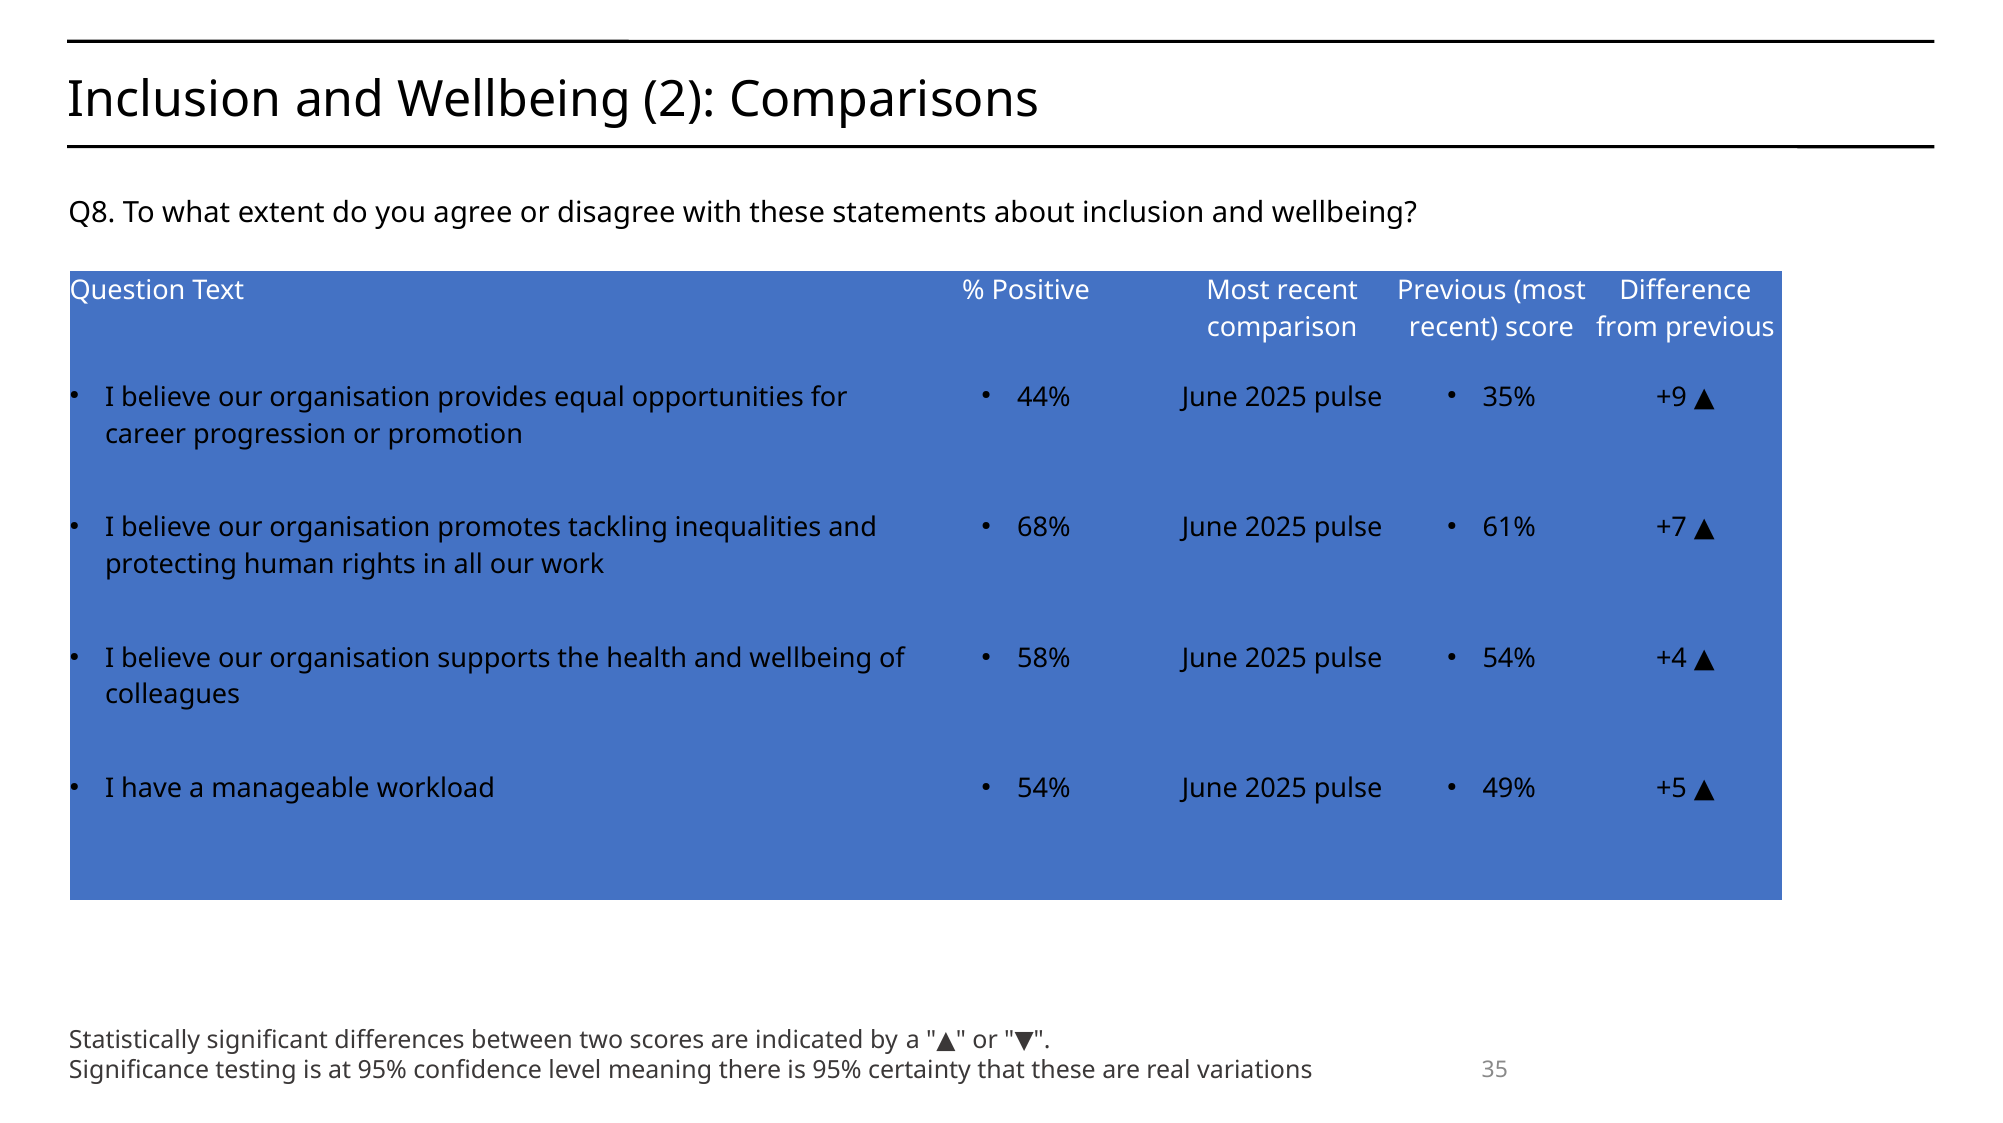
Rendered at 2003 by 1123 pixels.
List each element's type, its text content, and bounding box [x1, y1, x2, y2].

table_cell June 2025 pulse [1170, 769, 1395, 900]
table_header Most recent comparison [1170, 271, 1395, 378]
table_cell +7 ▲ [1588, 508, 1782, 639]
table_cell I believe our organisation provides equal opportunities for career progression or promotion [70, 378, 929, 508]
table_cell 35% [1395, 378, 1588, 508]
text_box Inclusion and Wellbeing (2): Comparisons [67, 48, 1936, 136]
table_header % Positive [929, 271, 1123, 378]
table_cell I believe our organisation promotes tackling inequalities and protecting human rights in all our work [70, 508, 929, 639]
table_header Difference from previous [1588, 271, 1782, 378]
table_cell 49% [1395, 769, 1588, 900]
table_cell I have a manageable workload [70, 769, 929, 900]
text_box 35 [1466, 1039, 1934, 1100]
table_cell +4 ▲ [1588, 639, 1782, 769]
table_cell 54% [929, 769, 1123, 900]
table_cell +5 ▲ [1588, 769, 1782, 900]
table_cell I believe our organisation supports the health and wellbeing of colleagues [70, 639, 929, 769]
table_cell June 2025 pulse [1170, 508, 1395, 639]
table_cell [1123, 769, 1170, 900]
table_cell 61% [1395, 508, 1588, 639]
table_header [1123, 271, 1170, 378]
text_box Statistically significant differences between two scores are indicated by a "▲" or "▼". Significance testing is at 95% confidence level meaning there is 95% certainty that these are real variations [54, 1015, 1400, 1092]
table_header Previous (most recent) score [1395, 271, 1588, 378]
table_cell 58% [929, 639, 1123, 769]
text_box Q8. To what extent do you agree or disagree with these statements about inclusion and wellbeing? [68, 186, 1769, 228]
table_cell +9 ▲ [1588, 378, 1782, 508]
table_cell June 2025 pulse [1170, 378, 1395, 508]
table_header Question Text [70, 271, 929, 378]
table_cell [1123, 508, 1170, 639]
table_cell 44% [929, 378, 1123, 508]
table_cell 54% [1395, 639, 1588, 769]
table_cell [1123, 639, 1170, 769]
table_cell June 2025 pulse [1170, 639, 1395, 769]
table_cell [1123, 378, 1170, 508]
table_cell 68% [929, 508, 1123, 639]
